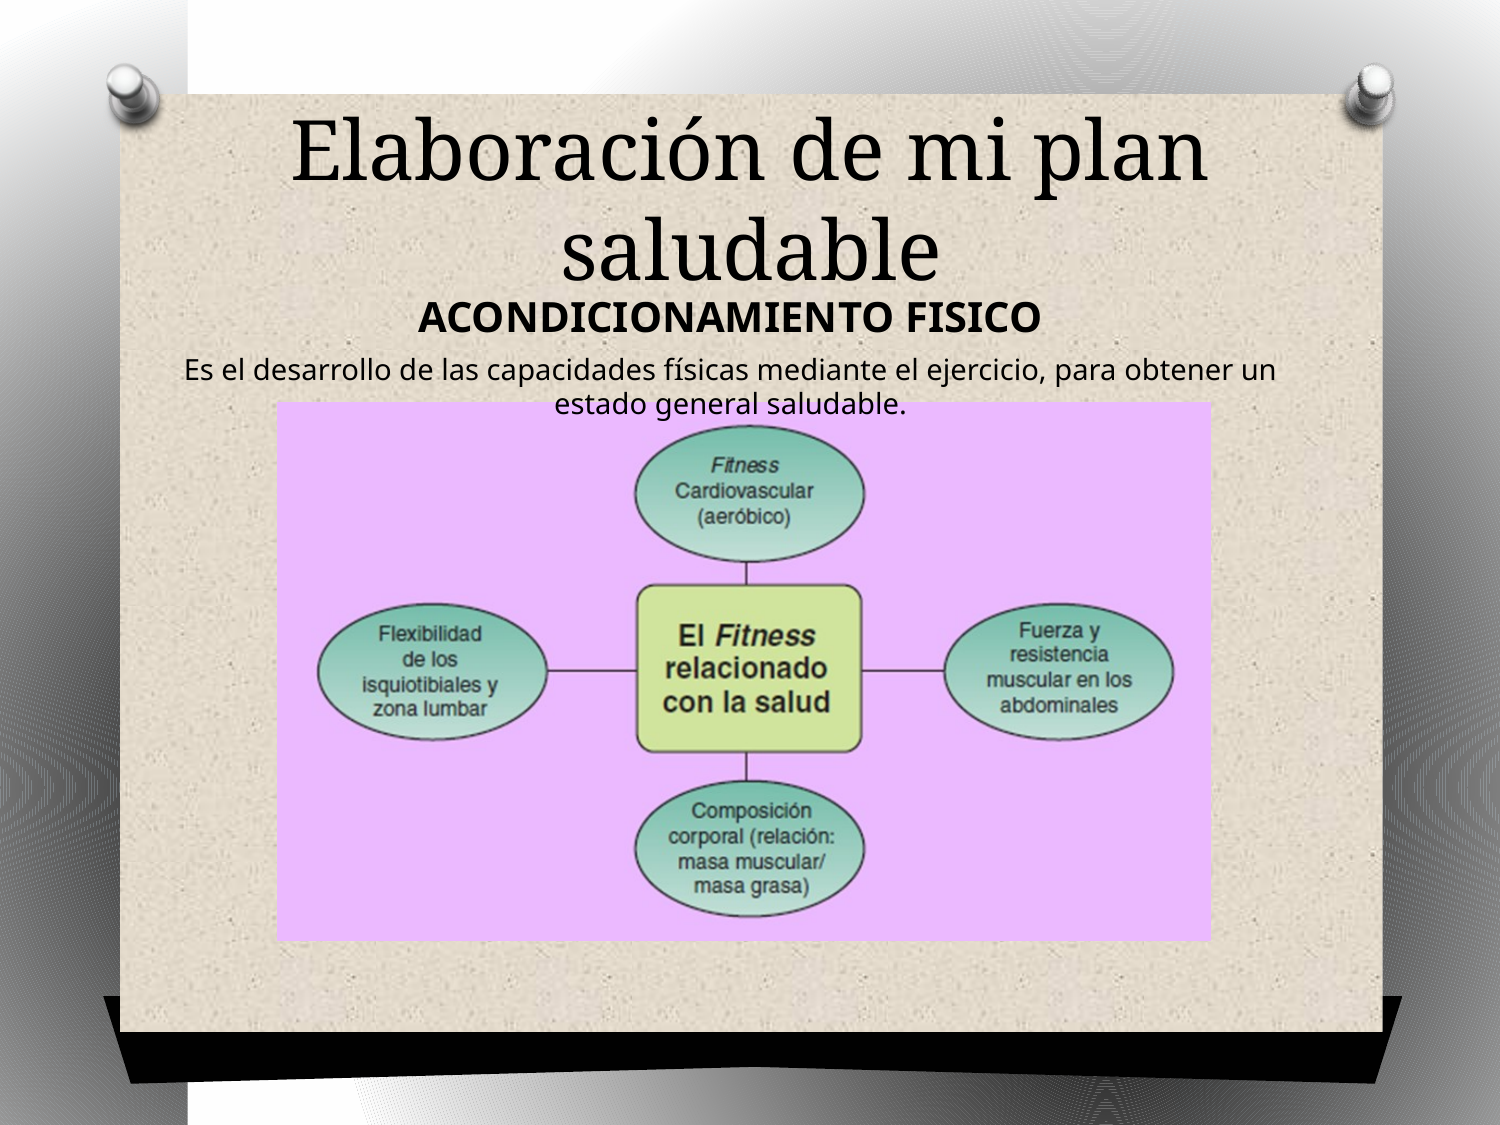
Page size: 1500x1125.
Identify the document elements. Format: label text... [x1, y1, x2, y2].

title Elaboración de mi plan saludable [179, 90, 1323, 303]
text_box ACONDICIONAMIENTO FISICO Es el desarrollo de las capacidades físicas mediante el ejercicio, para obtener un estado general saludable. [159, 296, 1302, 451]
picture [76, 31, 1439, 1032]
